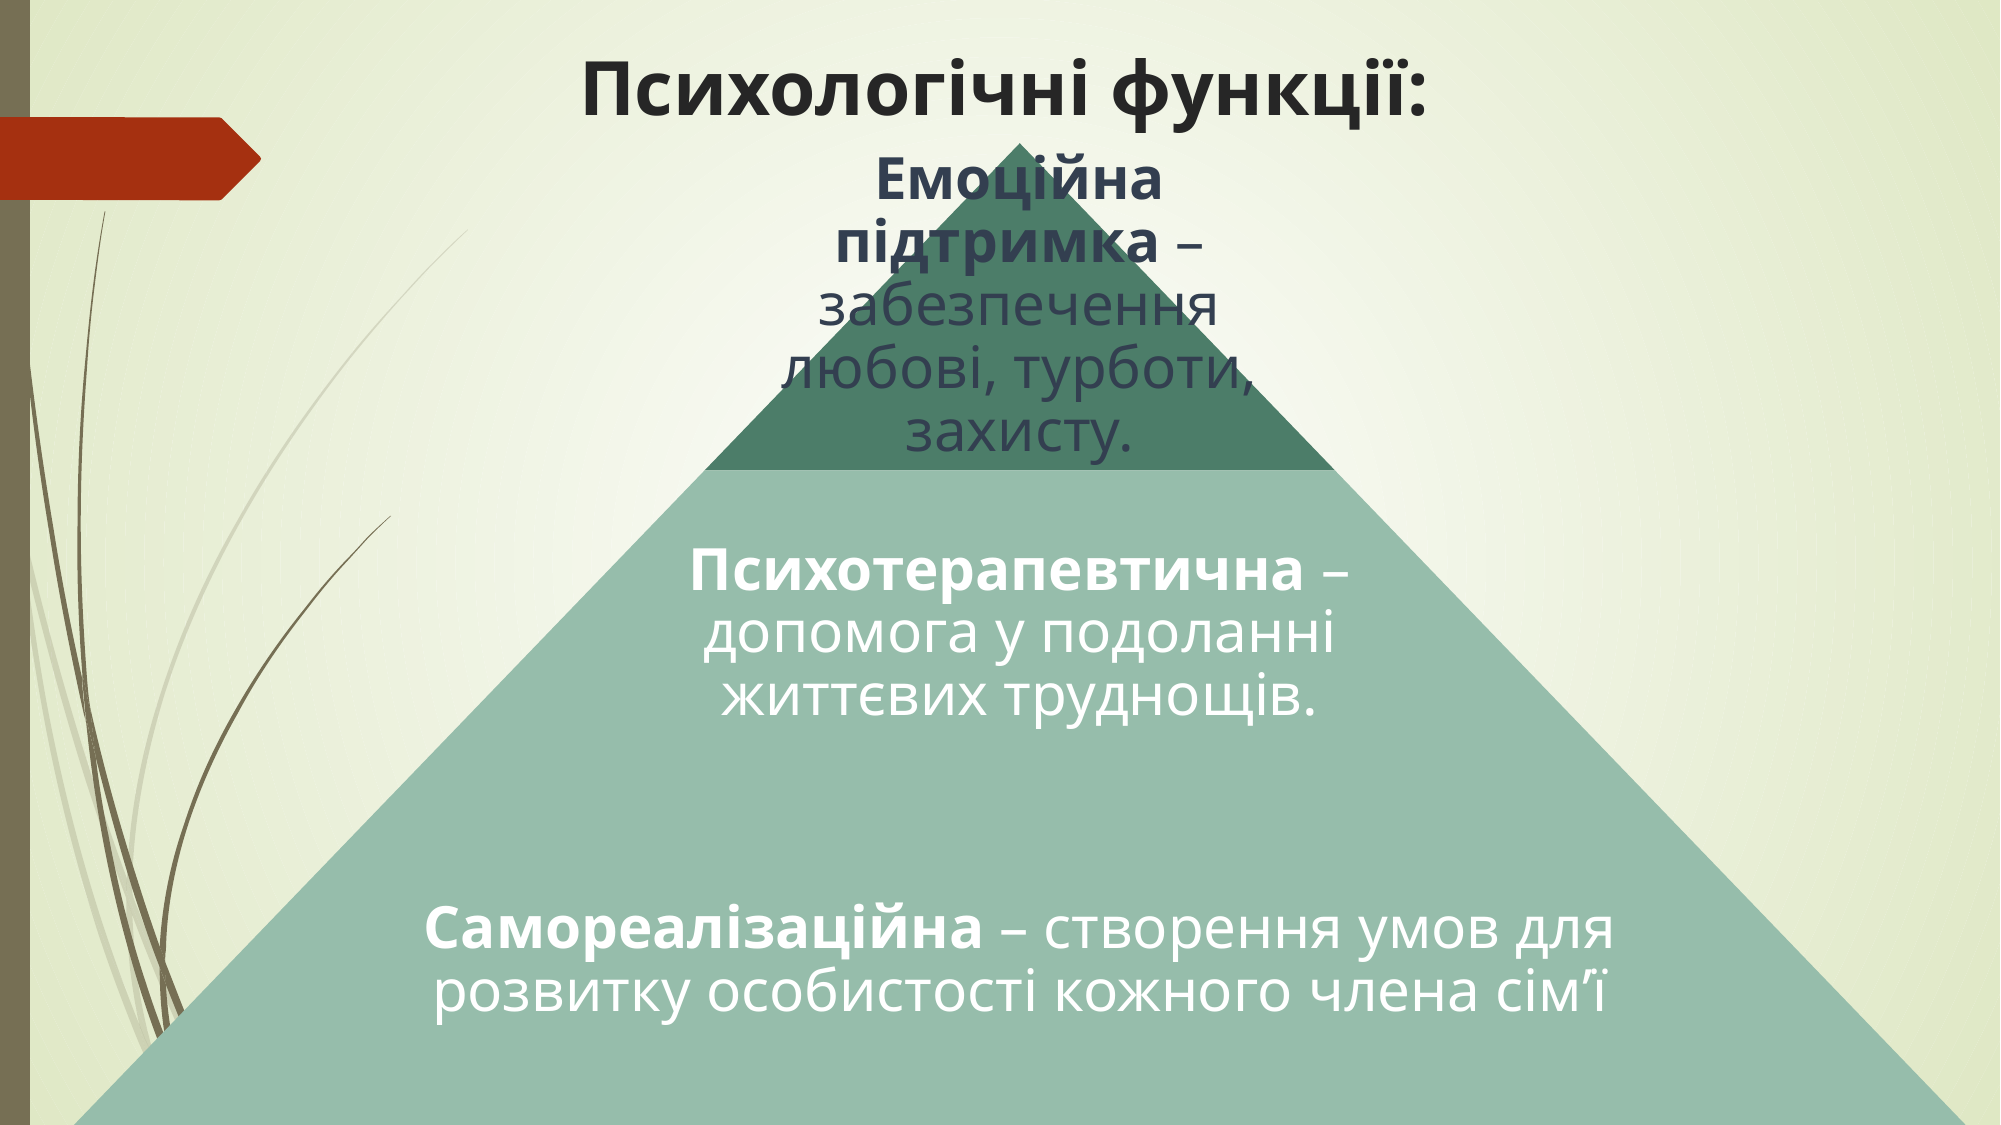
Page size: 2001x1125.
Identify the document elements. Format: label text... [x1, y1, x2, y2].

text_box Самореалізаційна – створення умов для розвитку особистості кожного члена сім’ї [73, 797, 1966, 1125]
title Психологічні функції: [564, 32, 1474, 159]
text_box Психотерапевтична – допомога у подоланні життєвих труднощів. [389, 470, 1650, 797]
text_box Емоційна підтримка – забезпечення любові, турботи, захисту. [704, 143, 1335, 470]
